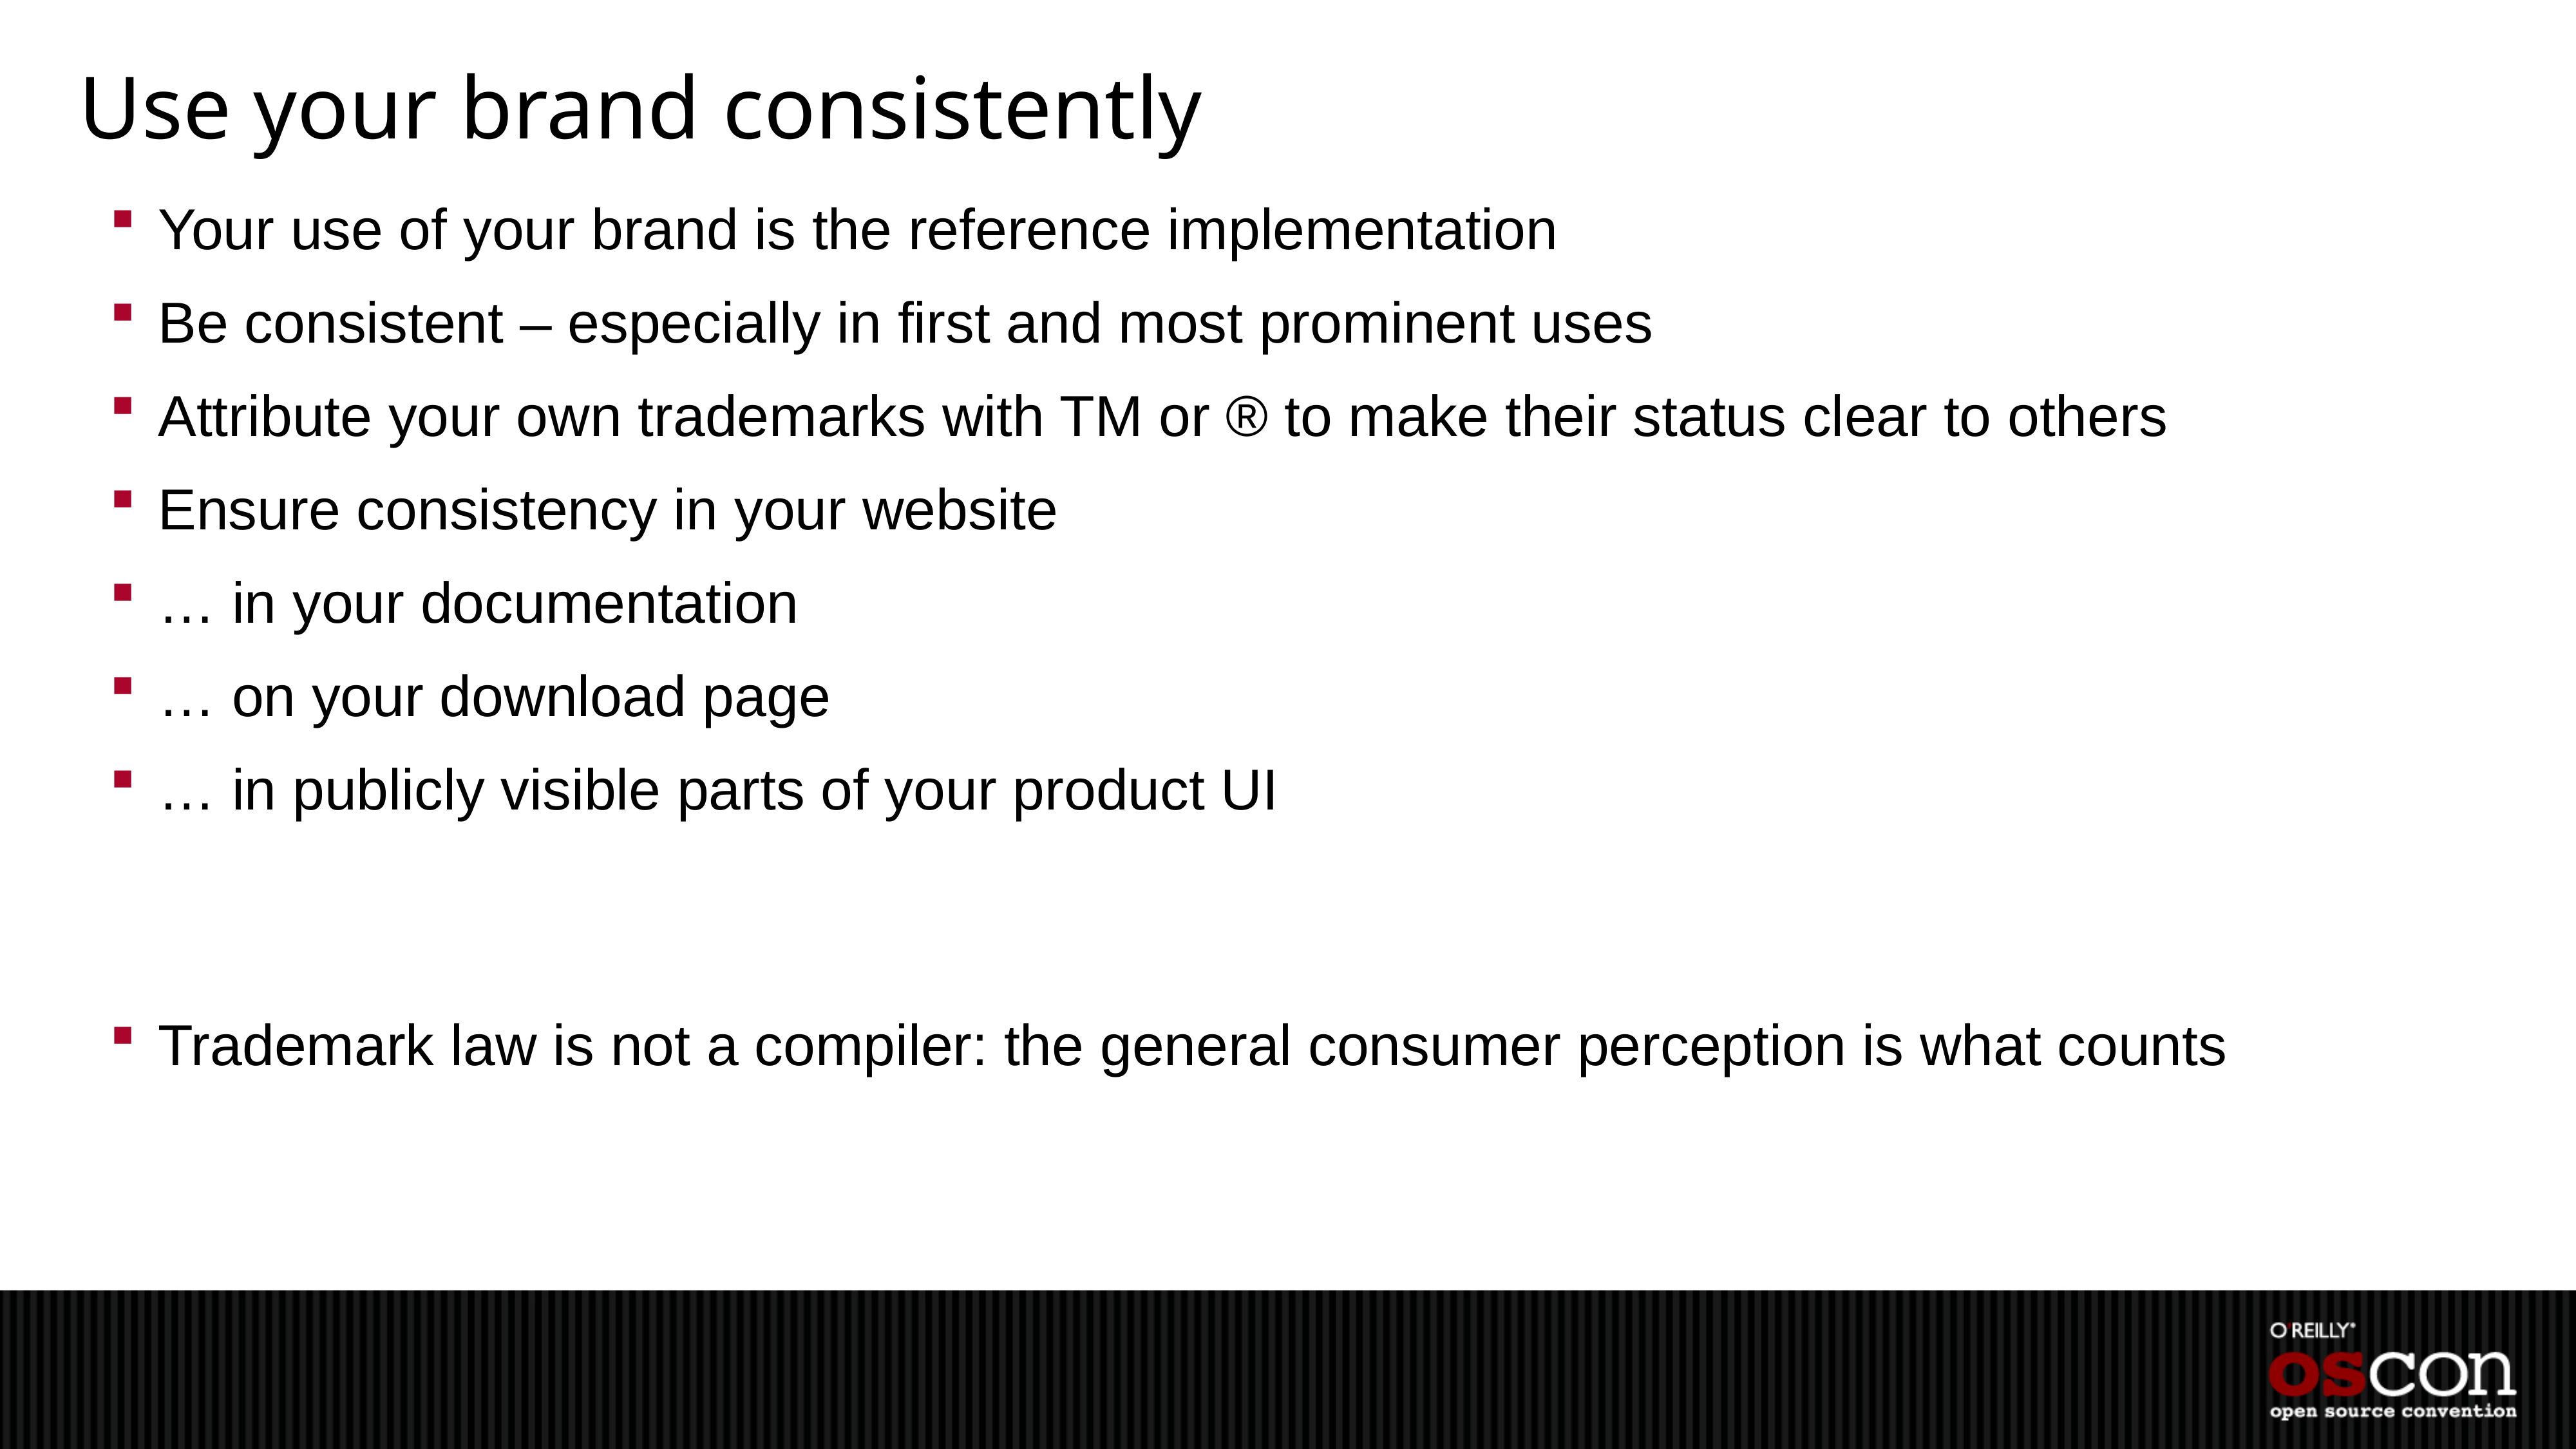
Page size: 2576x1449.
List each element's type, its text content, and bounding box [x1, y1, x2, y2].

picture [0, 0, 2576, 1449]
title Use your brand consistently [73, 17, 2503, 192]
list Your use of your brand is the reference implementation Be consistent – especially in first and most prominent uses Attribute your own trademarks with TM or ® to make their status clear to others Ensure consistency in your website … in your documentation … on your download page … in publicly visible parts of your product UI Trademark law is not a compiler: the general consumer perception is what counts [76, 191, 2505, 1449]
